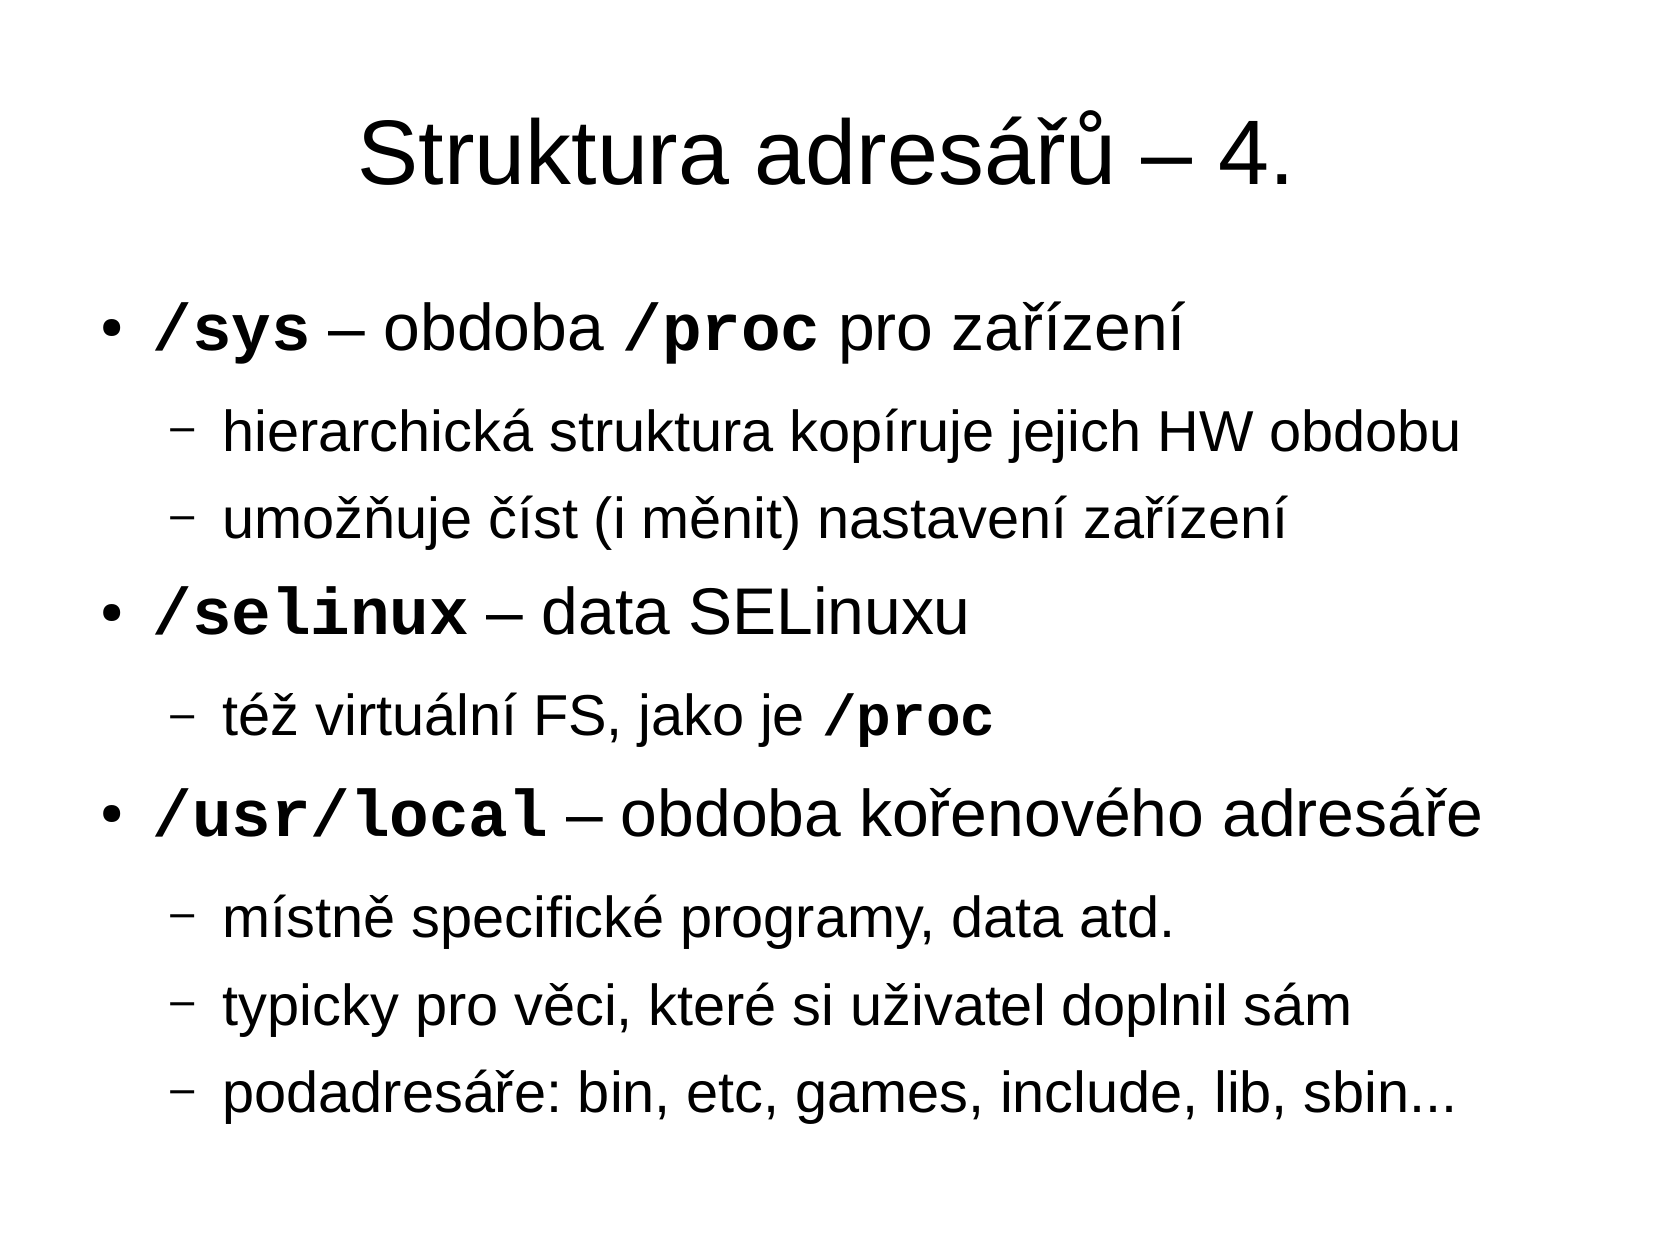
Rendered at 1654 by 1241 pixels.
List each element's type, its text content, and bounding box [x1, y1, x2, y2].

list /sys – obdoba /proc pro zařízení hierarchická struktura kopíruje jejich HW obdobu umožňuje číst (i měnit) nastavení zařízení /selinux – data SELinuxu též virtuální FS, jako je /proc /usr/local – obdoba kořenového adresáře místně specifické programy, data atd. typicky pro věci, které si uživatel doplnil sám podadresáře: bin, etc, games, include, lib, sbin... [82, 290, 1571, 1133]
title Struktura adresářů – 4. [82, 56, 1571, 250]
